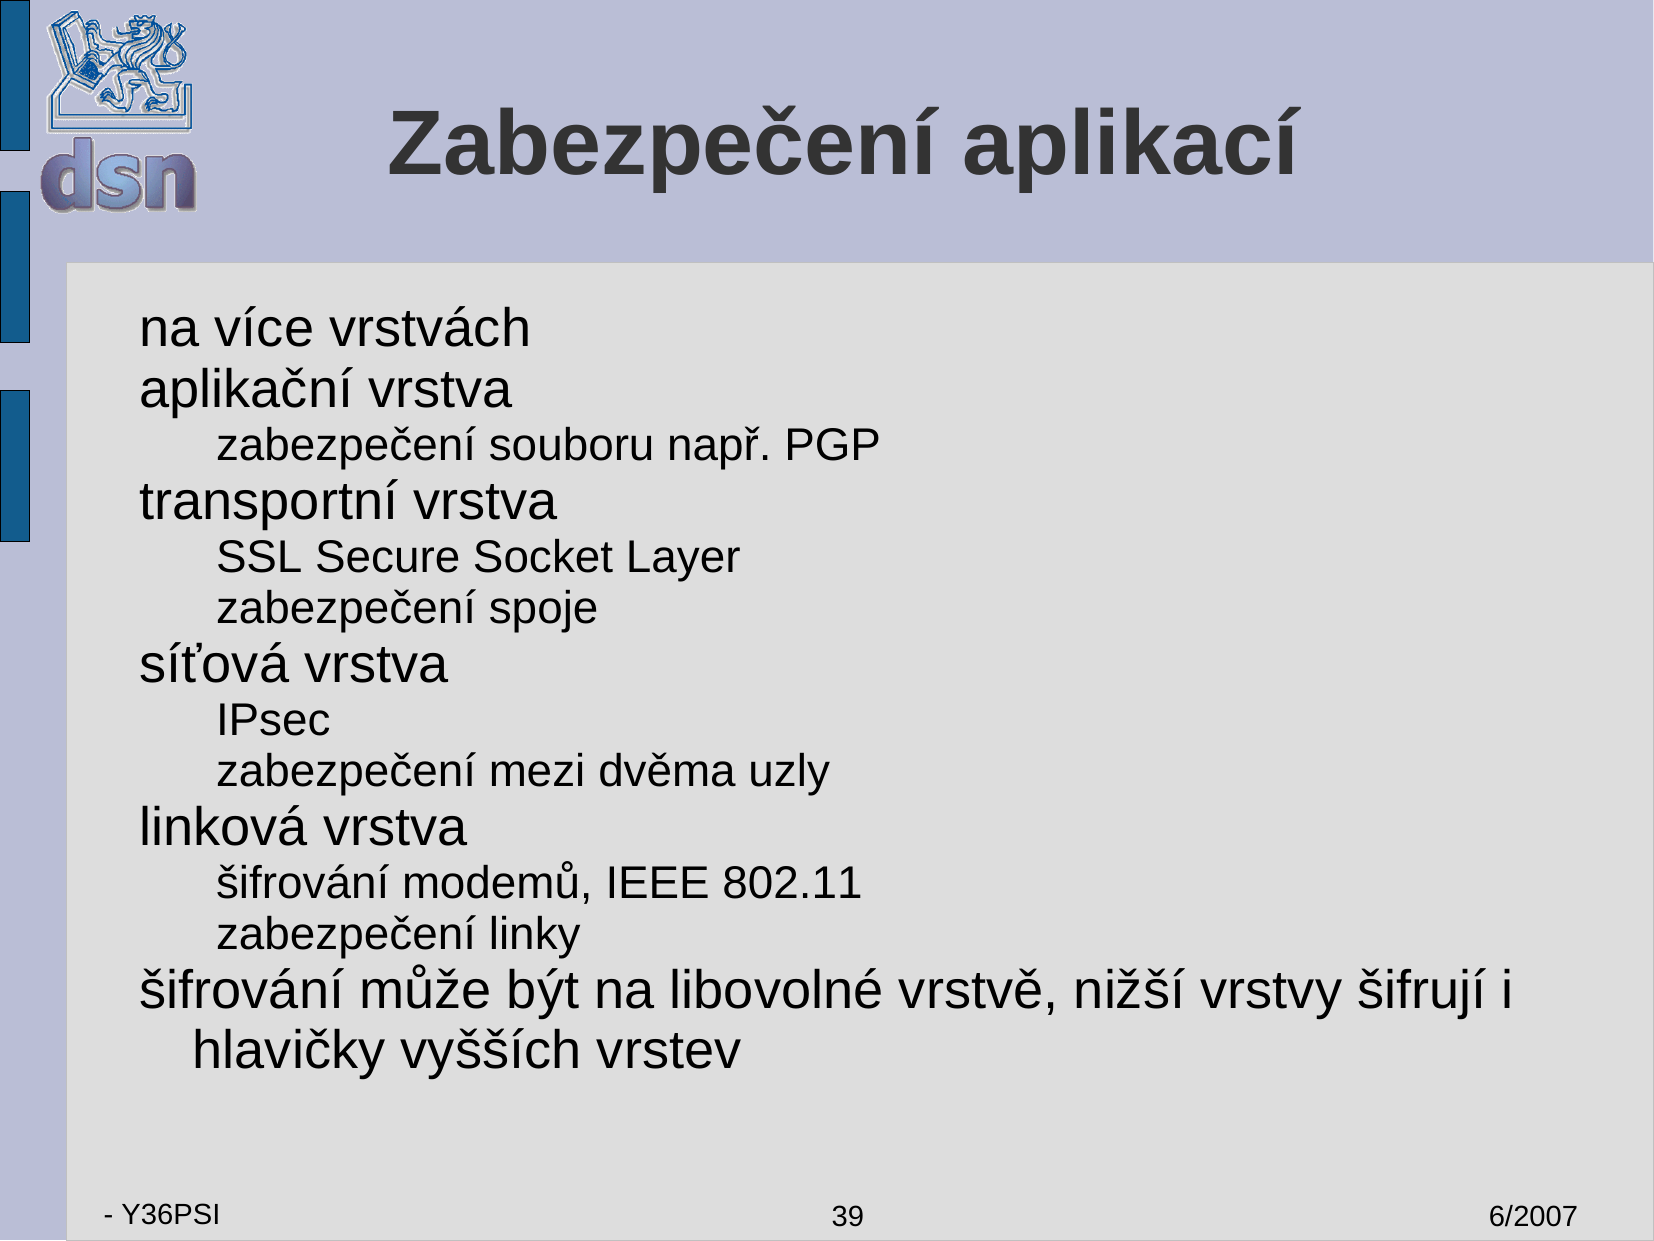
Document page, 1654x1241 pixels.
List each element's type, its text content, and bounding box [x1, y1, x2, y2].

list na více vrstvách aplikační vrstva zabezpečení souboru např. PGP transportní vrstva SSL Secure Socket Layer zabezpečení spoje síťová vrstva IPsec zabezpečení mezi dvěma uzly linková vrstva šifrování modemů, IEEE 802.11 zabezpečení linky šifrování může být na libovolné vrstvě, nižší vrstvy šifrují i hlavičky vyšších vrstev [121, 297, 1534, 1126]
title Zabezpečení aplikací [210, 39, 1478, 247]
picture [10, 10, 223, 230]
